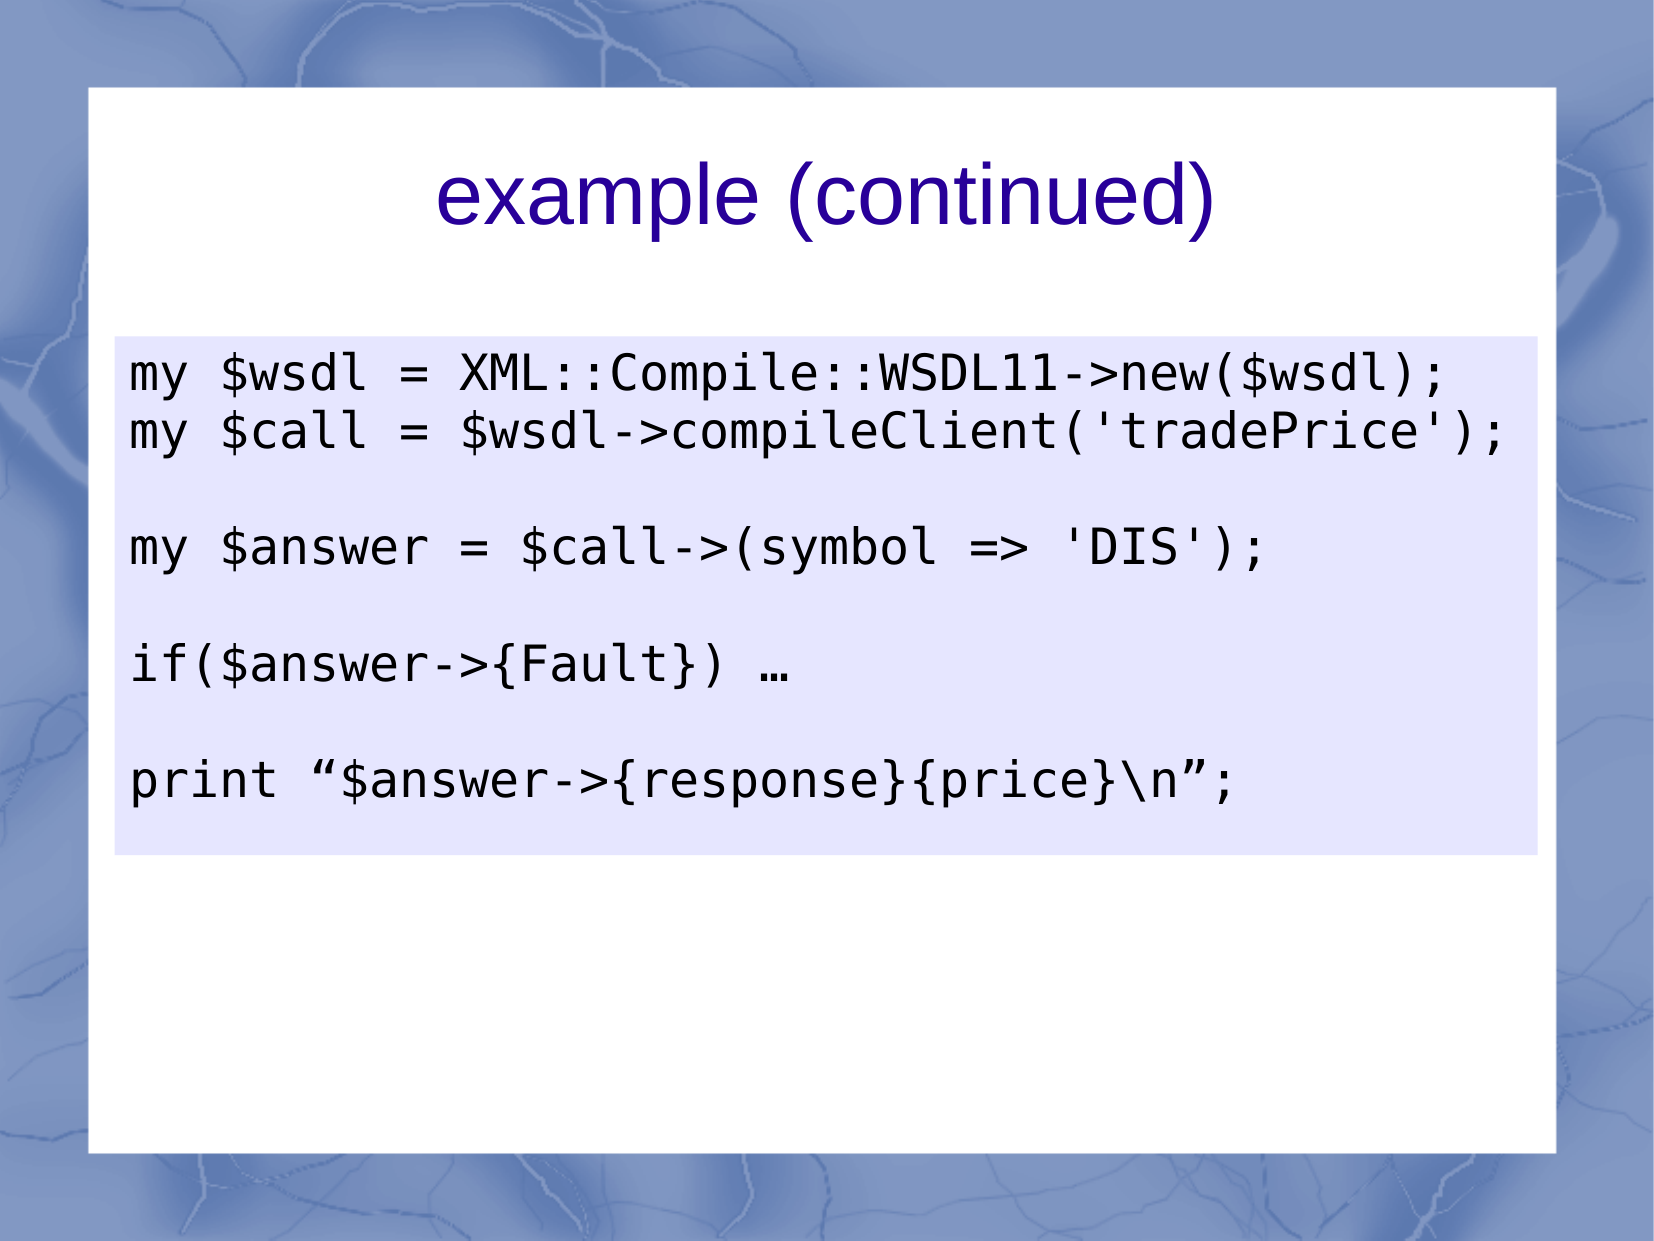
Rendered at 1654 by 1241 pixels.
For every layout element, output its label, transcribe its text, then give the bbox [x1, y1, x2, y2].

picture [0, 0, 1654, 1241]
text_box my $wsdl = XML::Compile::WSDL11->new($wsdl); my $call = $wsdl->compileClient('tradePrice'); my $answer = $call->(symbol => 'DIS'); if($answer->{Fault}) … print “$answer->{response}{price}\n”; [114, 336, 1538, 856]
title example (continued) [118, 90, 1536, 298]
